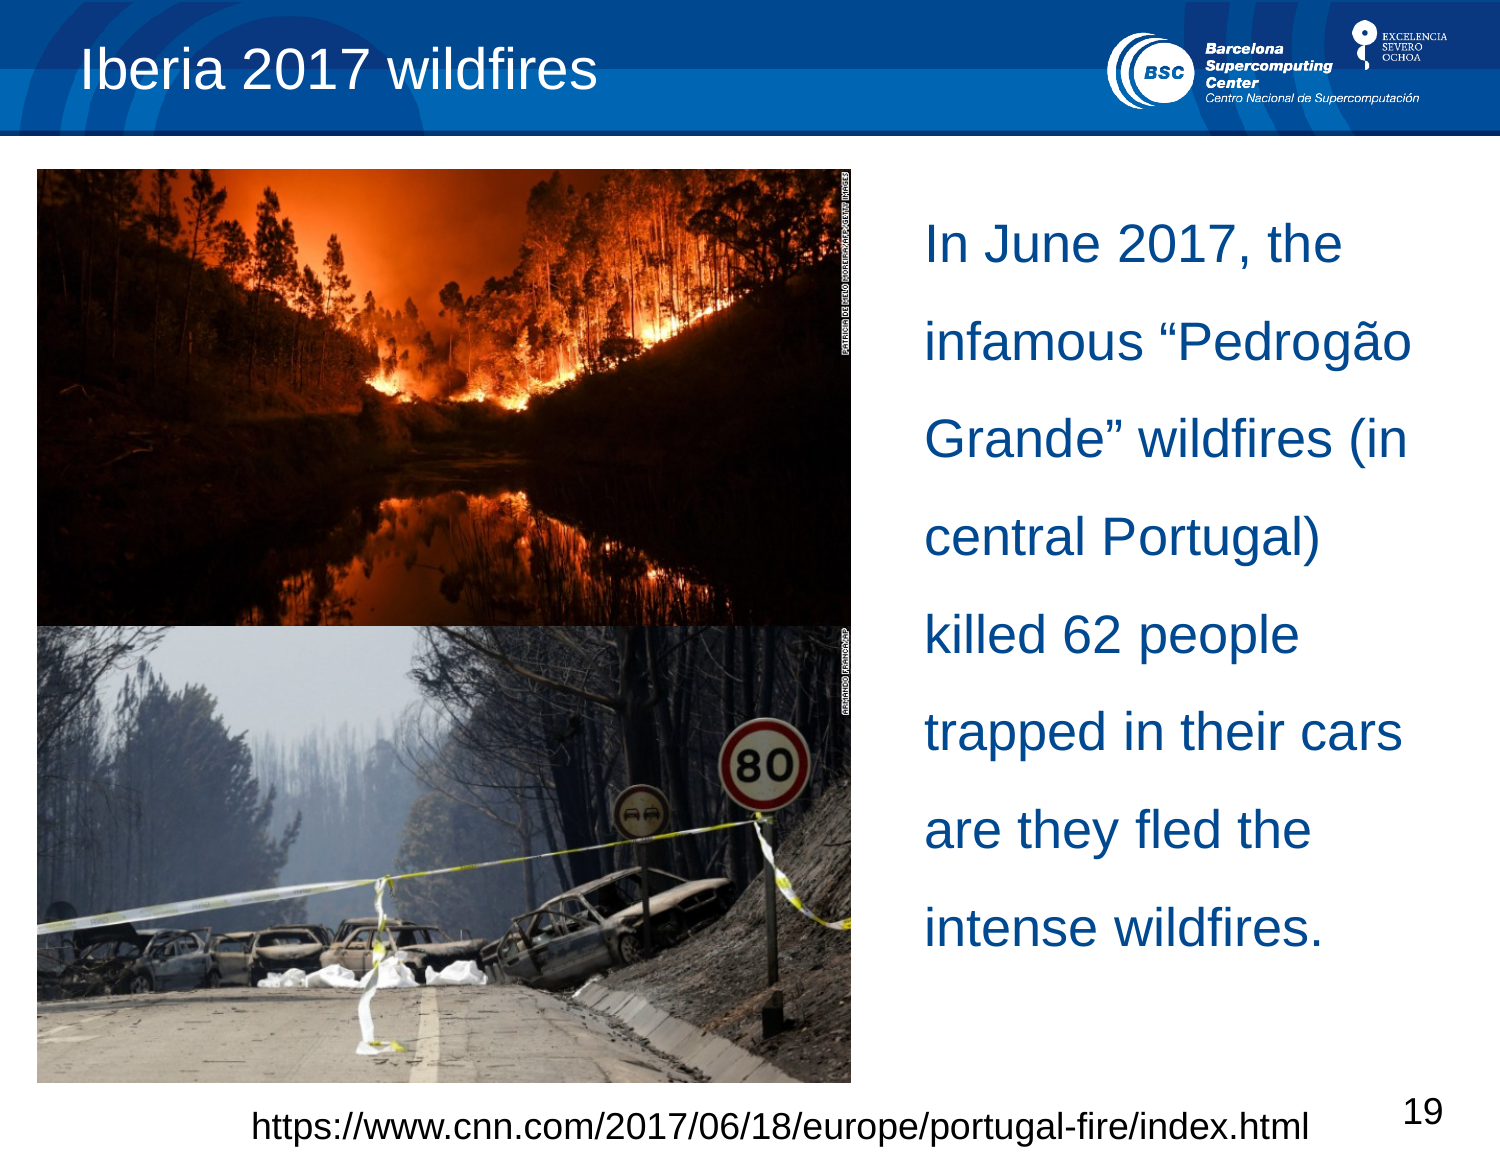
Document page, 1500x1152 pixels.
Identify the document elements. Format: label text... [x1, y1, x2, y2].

picture [37, 169, 851, 1083]
list In June 2017, the infamous “Pedrogão Grande” wildfires (in central Portugal) killed 62 people trapped in their cars are they fled the intense wildfires. [838, 168, 1453, 1074]
title Iberia 2017 wildfires [65, 23, 1081, 139]
text_box https://www.cnn.com/2017/06/18/europe/portugal-fire/index.html [236, 1098, 1325, 1152]
picture [0, 0, 1500, 136]
